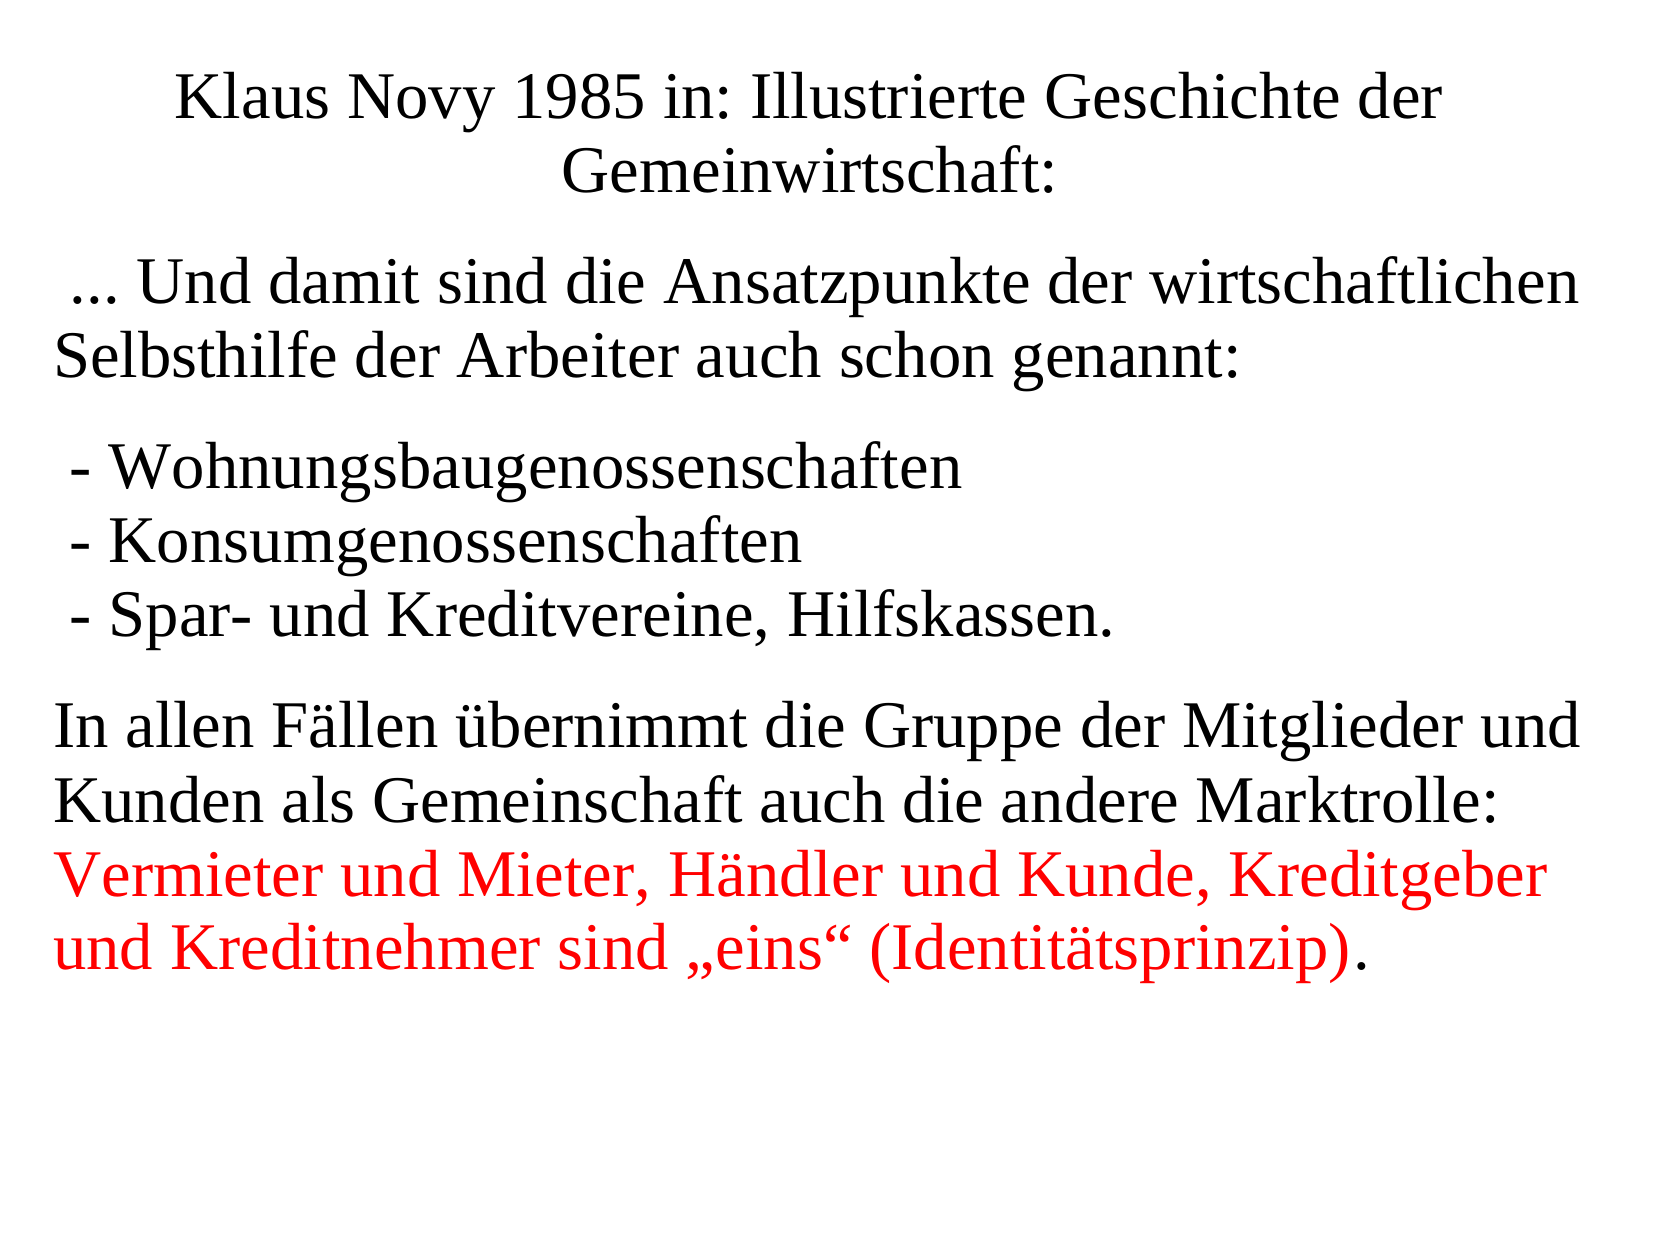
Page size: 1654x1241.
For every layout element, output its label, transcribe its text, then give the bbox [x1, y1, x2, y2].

text_box Klaus Novy 1985 in: Illustrierte Geschichte der Gemeinwirtschaft: ... Und damit sind die Ansatzpunkte der wirtschaftlichen Selbsthilfe der Arbeiter auch schon genannt: - Wohnungsbaugenossenschaften - Konsumgenossenschaften - Spar- und Kreditvereine, Hilfskassen. In allen Fällen übernimmt die Gruppe der Mitglieder und Kunden als Gemeinschaft auch die andere Marktrolle: Vermieter und Mieter, Händler und Kunde, Kreditgeber und Kreditnehmer sind „eins“ (Identitätsprinzip). [53, 58, 1604, 1092]
